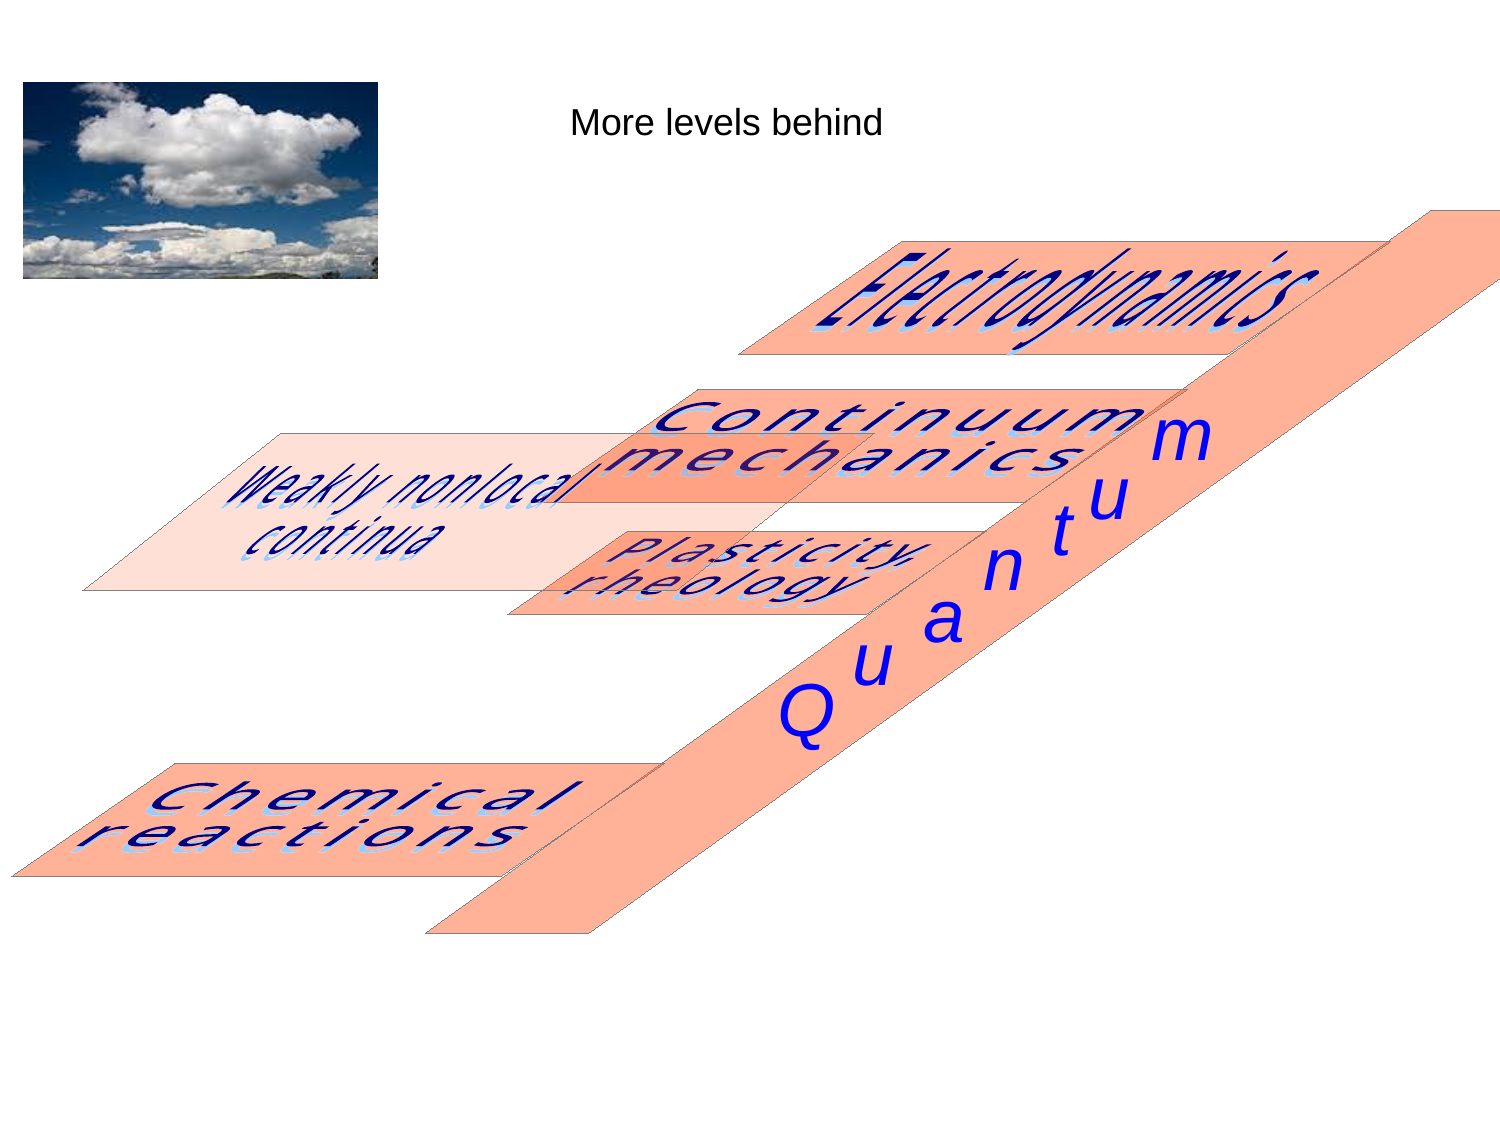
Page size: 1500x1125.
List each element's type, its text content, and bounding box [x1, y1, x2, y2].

text_box C o n t i n u u m m e c h a n i c s [711, 409, 761, 432]
text_box E l e c t r o d y n a m i c s [873, 270, 950, 327]
text_box C h e m i c a l r e a c t i o n s [436, 789, 487, 810]
text_box m [1136, 385, 1229, 496]
text_box [910, 666, 961, 703]
text_box C h e m i c a l r e a c t i o n s [396, 789, 433, 810]
text_box P l a s t i c i t y, r h e o l o g y [679, 576, 721, 595]
text_box C h e m i c a l r e a c t i o n s [535, 781, 584, 810]
text_box [11, 691, 829, 934]
text_box W e a k l y n o n l o c a l c o n t i n u a [463, 463, 514, 503]
text_box [803, 636, 838, 661]
text_box a [908, 566, 981, 666]
text_box E l e c t r o d y n a m i c s [1011, 271, 1135, 350]
text_box [738, 210, 1500, 474]
text_box E l e c t r o d y n a m i c s [1187, 271, 1263, 326]
text_box W e a k l y n o n l o c a l c o n t i n u a [404, 525, 445, 555]
text_box W e a k l y n o n l o c a l c o n t i n u a [484, 474, 523, 504]
text_box E l e c t r o d y n a m i c s [1213, 270, 1292, 327]
text_box E l e c t r o d y n a m i c s [904, 270, 984, 327]
text_box W e a k l y n o n l o c a l c o n t i n u a [306, 463, 356, 503]
text_box [1087, 544, 1131, 576]
text_box P l a s t i c i t y, r h e o l o g y [803, 576, 871, 602]
text_box C h e m i c a l r e a c t i o n s [76, 826, 130, 847]
text_box C h e m i c a l r e a c t i o n s [415, 826, 474, 847]
text_box P l a s t i c i t y, r h e o l o g y [746, 540, 785, 563]
text_box C h e m i c a l r e a c t i o n s [316, 789, 399, 810]
text_box C h e m i c a l r e a c t i o n s [236, 825, 287, 847]
text_box W e a k l y n o n l o c a l c o n t i n u a [319, 520, 360, 555]
picture [23, 82, 378, 279]
text_box C o n t i n u u m m e c h a n i c s [859, 409, 896, 431]
text_box C h e m i c a l r e a c t i o n s [482, 789, 535, 810]
text_box P l a s t i c i t y, r h e o l o g y [864, 544, 932, 570]
text_box E l e c t r o d y n a m i c s [1076, 270, 1162, 326]
text_box C o n t i n u u m m e c h a n i c s [824, 404, 867, 432]
text_box W e a k l y n o n l o c a l c o n t i n u a [380, 526, 424, 555]
text_box C h e m i c a l r e a c t i o n s [127, 826, 176, 847]
text_box P l a s t i c i t y, r h e o l o g y [768, 576, 832, 602]
text_box W e a k l y n o n l o c a l c o n t i n u a [416, 474, 455, 504]
text_box [981, 615, 1032, 652]
text_box [1040, 579, 1082, 609]
text_box More levels behind [555, 94, 899, 152]
text_box E l e c t r o d y n a m i c s [1112, 270, 1193, 327]
text_box E l e c t r o d y n a m i c s [984, 270, 1062, 327]
text_box t [1036, 479, 1087, 579]
text_box C o n t i n u u m m e c h a n i c s [841, 448, 893, 471]
text_box W e a k l y n o n l o c a l c o n t i n u a [510, 474, 550, 504]
text_box W e a k l y n o n l o c a l c o n t i n u a [284, 474, 325, 504]
text_box P l a s t i c i t y, r h e o l o g y [743, 576, 785, 595]
text_box E l e c t r o d y n a m i c s [1017, 248, 1132, 327]
text_box C o n t i n u u m m e c h a n i c s [656, 401, 722, 432]
text_box W e a k l y n o n l o c a l c o n t i n u a [246, 525, 286, 555]
text_box W e a k l y n o n l o c a l c o n t i n u a [553, 463, 603, 503]
text_box E l e c t r o d y n a m i c s [815, 252, 927, 326]
text_box W e a k l y n o n l o c a l c o n t i n u a [262, 474, 301, 504]
text_box E l e c t r o d y n a m i c s [932, 258, 1020, 327]
text_box W e a k l y n o n l o c a l c o n t i n u a [269, 525, 308, 555]
text_box C o n t i n u u m m e c h a n i c s [950, 449, 986, 471]
text_box C o n t i n u u m m e c h a n i c s [762, 409, 820, 431]
text_box W e a k l y n o n l o c a l c o n t i n u a [226, 466, 293, 503]
text_box C h e m i c a l r e a c t i o n s [178, 826, 231, 847]
text_box C h e m i c a l r e a c t i o n s [364, 826, 414, 847]
text_box E l e c t r o d y n a m i c s [1142, 270, 1242, 326]
text_box u [1074, 444, 1146, 544]
text_box P l a s t i c i t y, r h e o l o g y [855, 540, 894, 563]
text_box [851, 709, 901, 745]
text_box W e a k l y n o n l o c a l c o n t i n u a [331, 463, 381, 503]
text_box C h e m i c a l r e a c t i o n s [268, 789, 316, 810]
text_box C o n t i n u u m m e c h a n i c s [955, 409, 1012, 432]
text_box C o n t i n u u m m e c h a n i c s [893, 448, 950, 471]
text_box W e a k l y n o n l o c a l c o n t i n u a [330, 475, 394, 515]
text_box Q [762, 661, 851, 761]
text_box P l a s t i c i t y, r h e o l o g y [713, 544, 754, 563]
text_box W e a k l y n o n l o c a l c o n t i n u a [334, 526, 371, 554]
text_box u [838, 609, 910, 709]
text_box P l a s t i c i t y, r h e o l o g y [799, 543, 842, 563]
text_box C h e m i c a l r e a c t i o n s [202, 781, 260, 810]
text_box C o n t i n u u m m e c h a n i c s [1064, 409, 1136, 431]
text_box E l e c t r o d y n a m i c s [1238, 270, 1319, 327]
text_box C o n t i n u u m m e c h a n i c s [989, 448, 1039, 471]
text_box C h e m i c a l r e a c t i o n s [323, 826, 360, 847]
text_box W e a k l y n o n l o c a l c o n t i n u a [290, 525, 335, 554]
text_box W e a k l y n o n l o c a l c o n t i n u a [350, 525, 395, 554]
text_box W e a k l y n o n l o c a l c o n t i n u a [386, 474, 430, 503]
text_box C o n t i n u u m m e c h a n i c s [1031, 448, 1074, 471]
text_box C o n t i n u u m m e c h a n i c s [1012, 409, 1070, 432]
text_box C h e m i c a l r e a c t i o n s [286, 821, 330, 847]
text_box E l e c t r o d y n a m i c s [952, 270, 1038, 326]
text_box [82, 389, 1136, 615]
text_box P l a s t i c i t y, r h e o l o g y [714, 569, 761, 595]
text_box C o n t i n u u m m e c h a n i c s [893, 409, 950, 431]
text_box n [968, 515, 1040, 615]
text_box [1146, 496, 1198, 533]
text_box C h e m i c a l r e a c t i o n s [473, 826, 529, 847]
text_box W e a k l y n o n l o c a l c o n t i n u a [530, 474, 571, 504]
text_box W e a k l y n o n l o c a l c o n t i n u a [437, 474, 482, 503]
text_box C h e m i c a l r e a c t i o n s [152, 782, 219, 810]
text_box E l e c t r o d y n a m i c s [847, 248, 952, 326]
